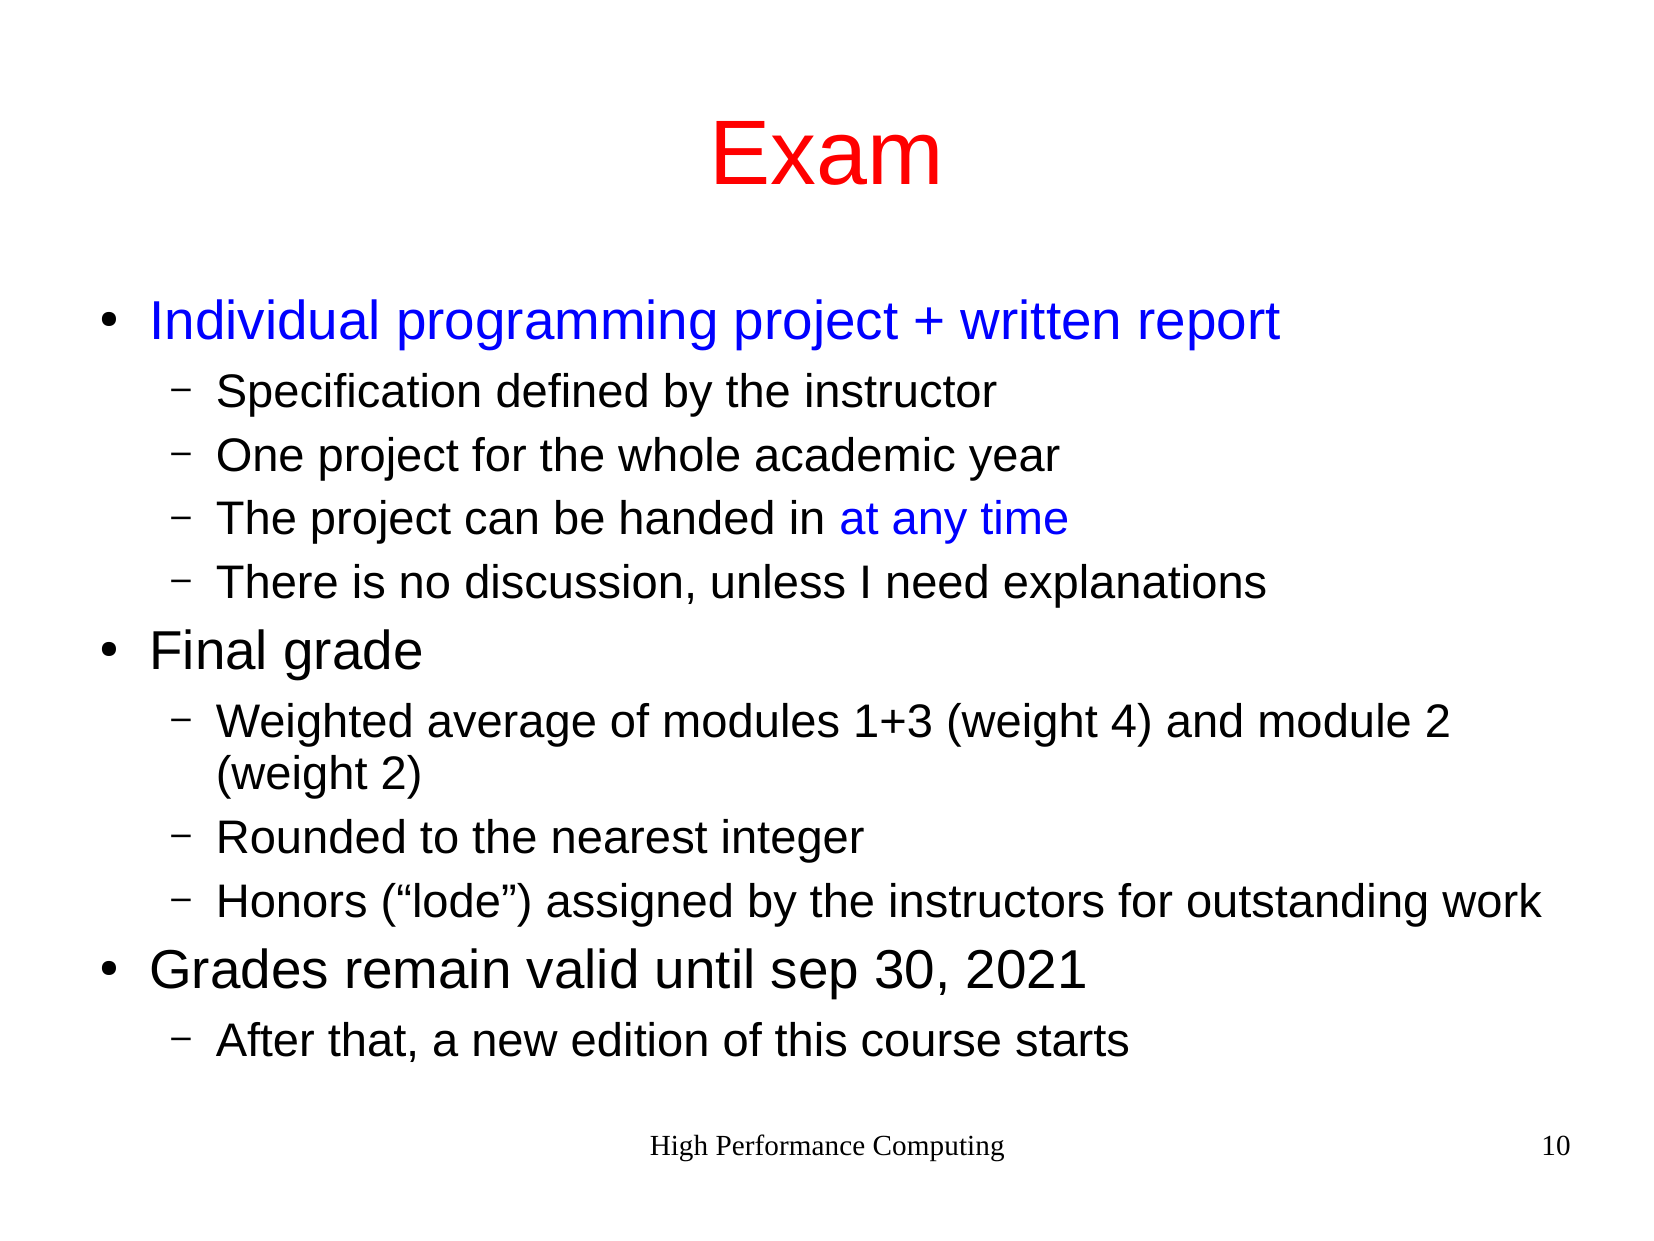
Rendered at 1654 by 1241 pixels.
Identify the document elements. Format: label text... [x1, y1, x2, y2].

title Exam [82, 49, 1571, 257]
list Individual programming project + written report Specification defined by the instructor One project for the whole academic year The project can be handed in at any time There is no discussion, unless I need explanations Final grade Weighted average of modules 1+3 (weight 4) and module 2 (weight 2) Rounded to the nearest integer Honors (“lode”) assigned by the instructors for outstanding work Grades remain valid until sep 30, 2021 After that, a new edition of this course starts [82, 290, 1571, 1109]
